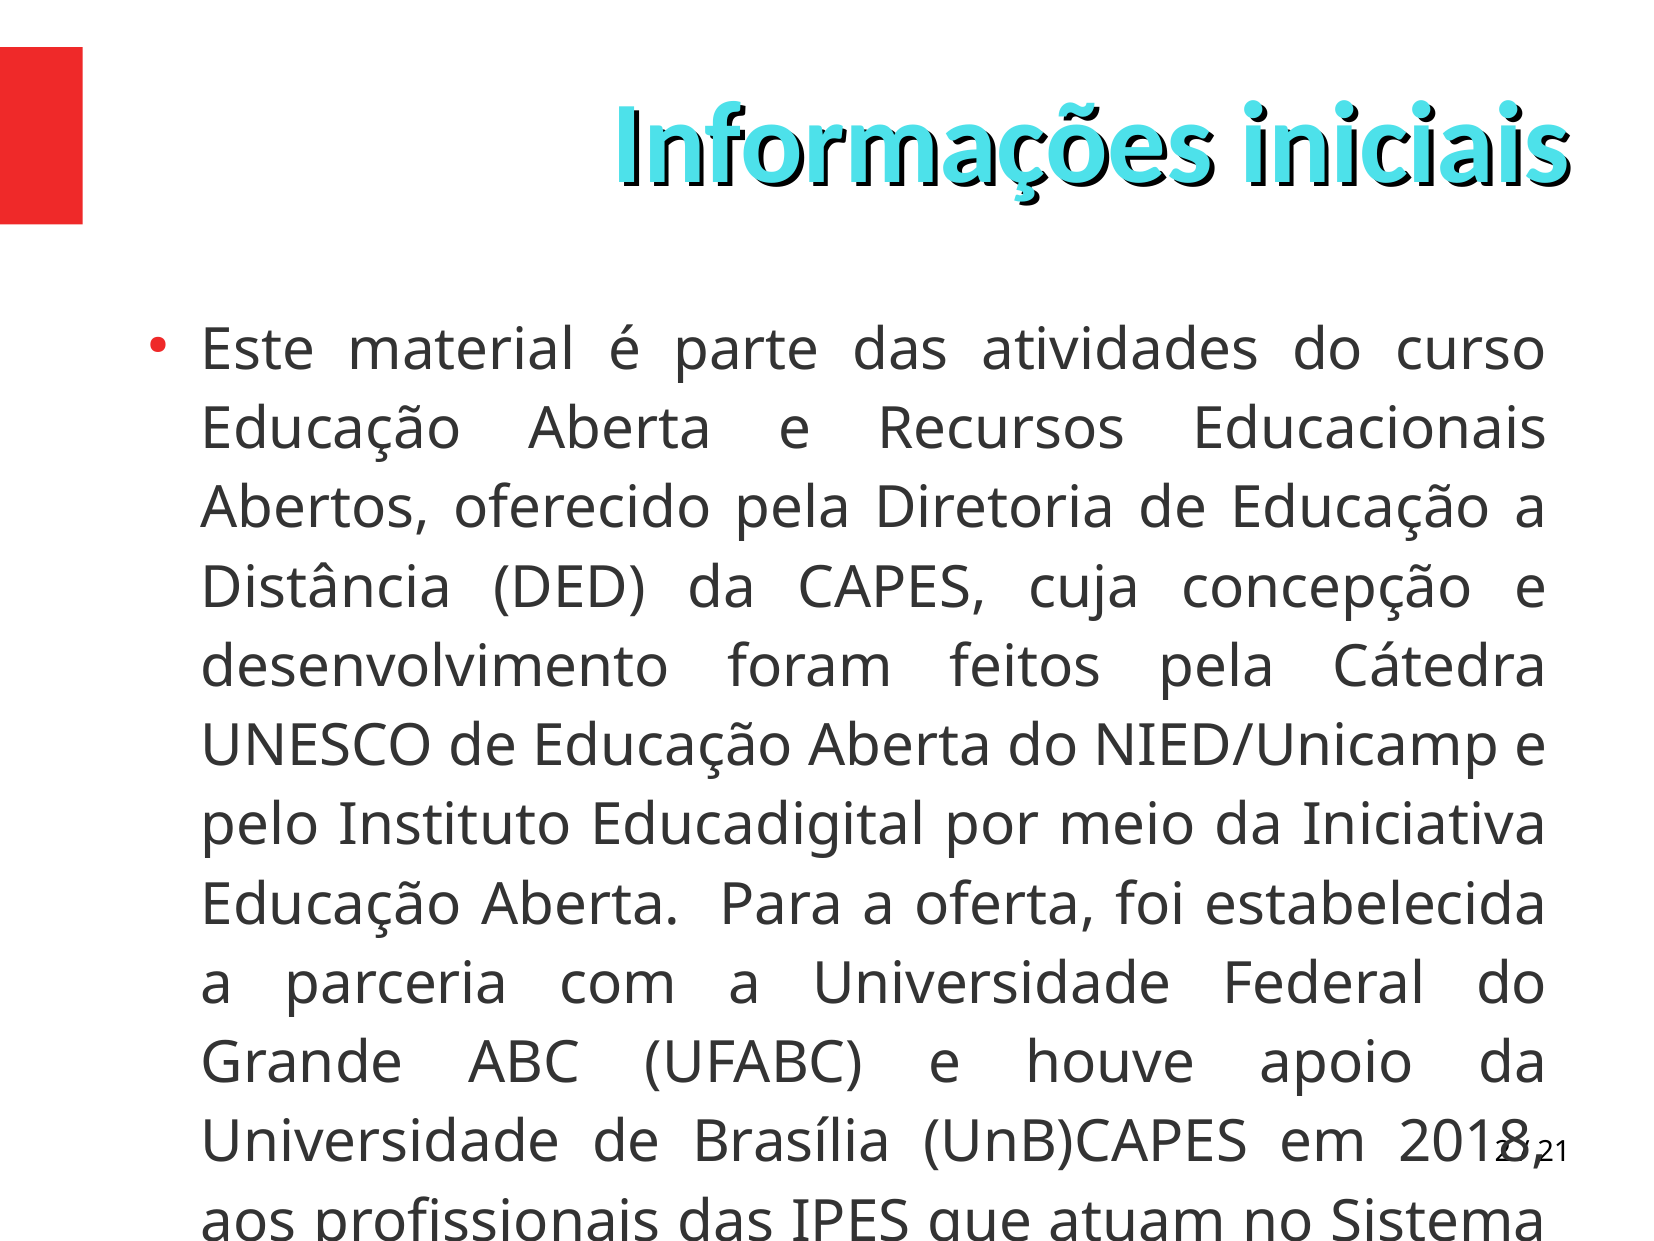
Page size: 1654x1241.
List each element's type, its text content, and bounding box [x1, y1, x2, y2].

title Informações iniciais [118, 49, 1571, 257]
list Este material é parte das atividades do curso Educação Aberta e Recursos Educacionais Abertos, oferecido pela Diretoria de Educação a Distância (DED) da CAPES, cuja concepção e desenvolvimento foram feitos pela Cátedra UNESCO de Educação Aberta do NIED/Unicamp e pelo Instituto Educadigital por meio da Iniciativa Educação Aberta. Para a oferta, foi estabelecida a parceria com a Universidade Federal do Grande ABC (UFABC) e houve apoio da Universidade de Brasília (UnB)CAPES em 2018, aos profissionais das IPES que atuam no Sistema UAB. https://cursorea.net.br/ [129, 307, 1548, 949]
